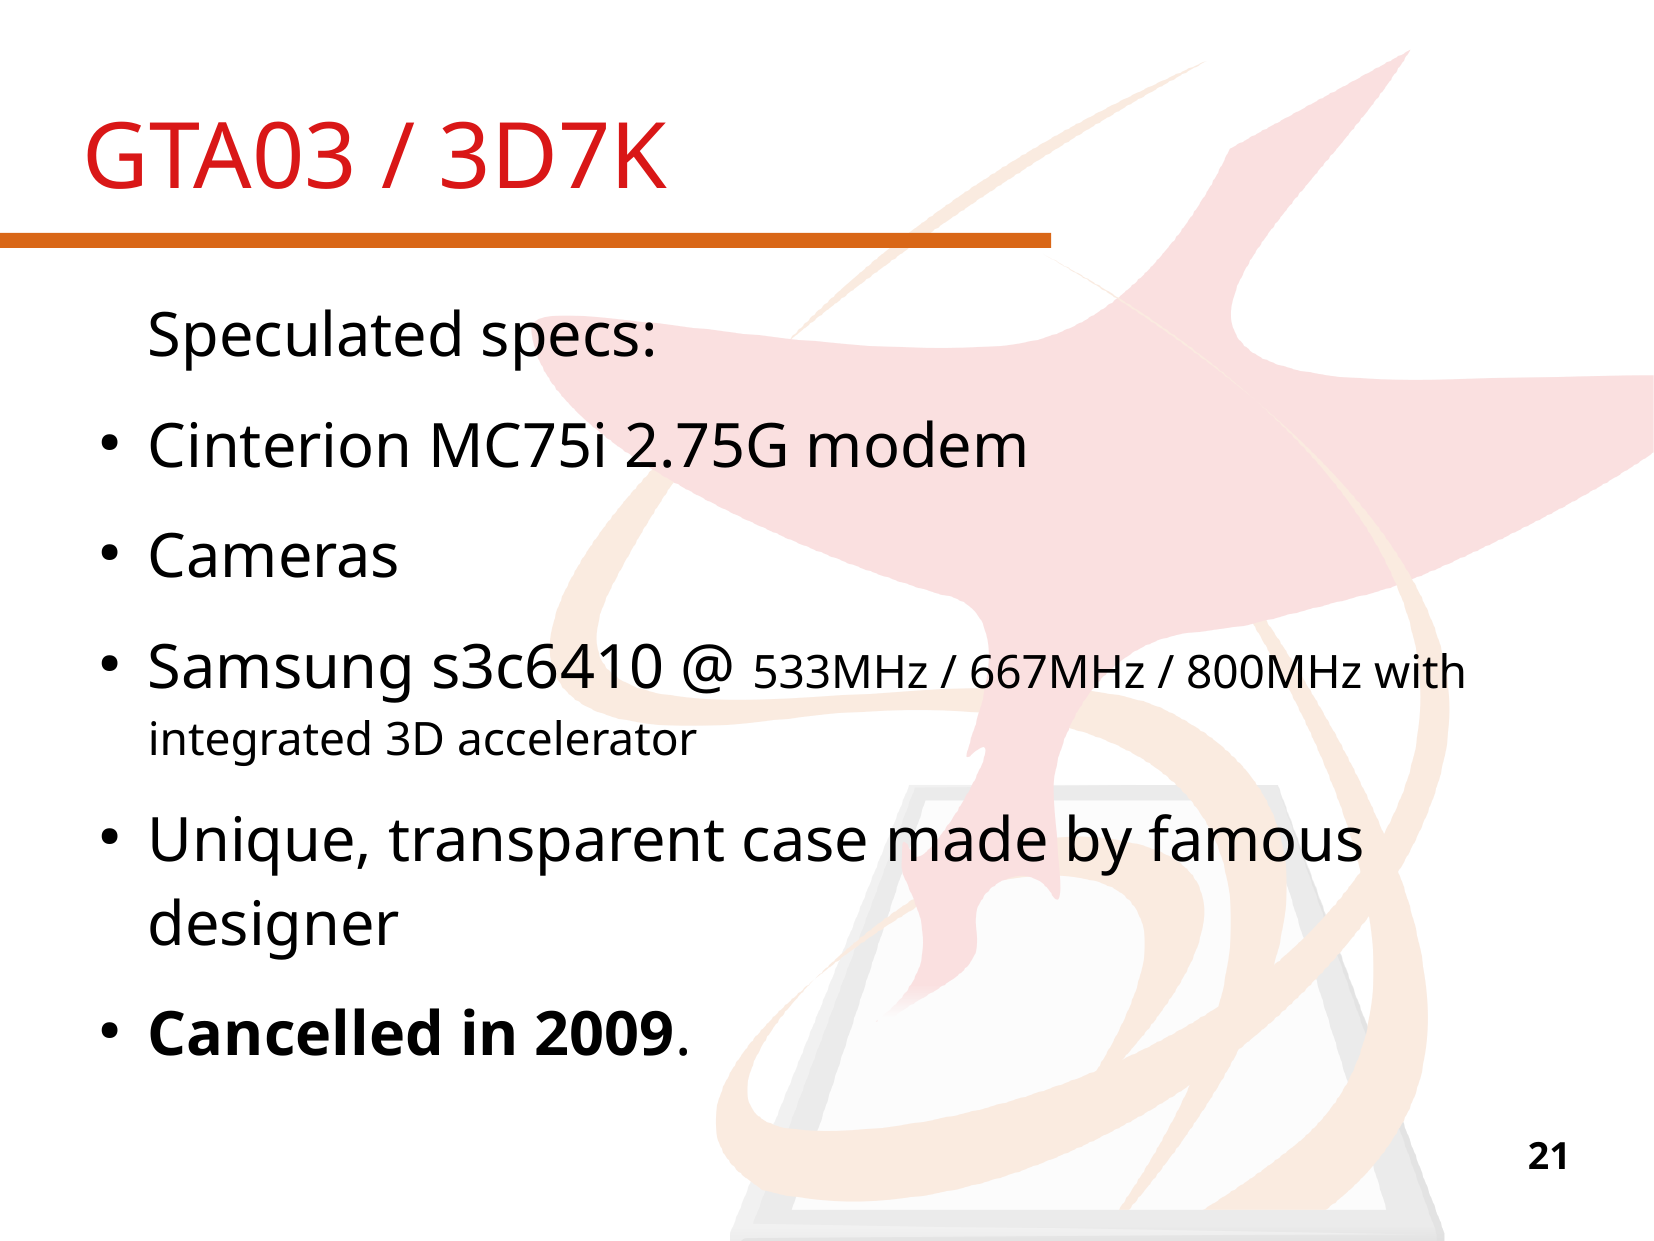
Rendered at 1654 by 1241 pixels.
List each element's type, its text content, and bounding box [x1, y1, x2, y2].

title GTA03 / 3D7K [82, 49, 1571, 257]
list Speculated specs: Cinterion MC75i 2.75G modem Cameras Samsung s3c6410 @ 533MHz / 667MHz / 800MHz with integrated 3D accelerator Unique, transparent case made by famous designer Cancelled in 2009. [82, 290, 1571, 1075]
picture [531, 49, 1654, 1241]
